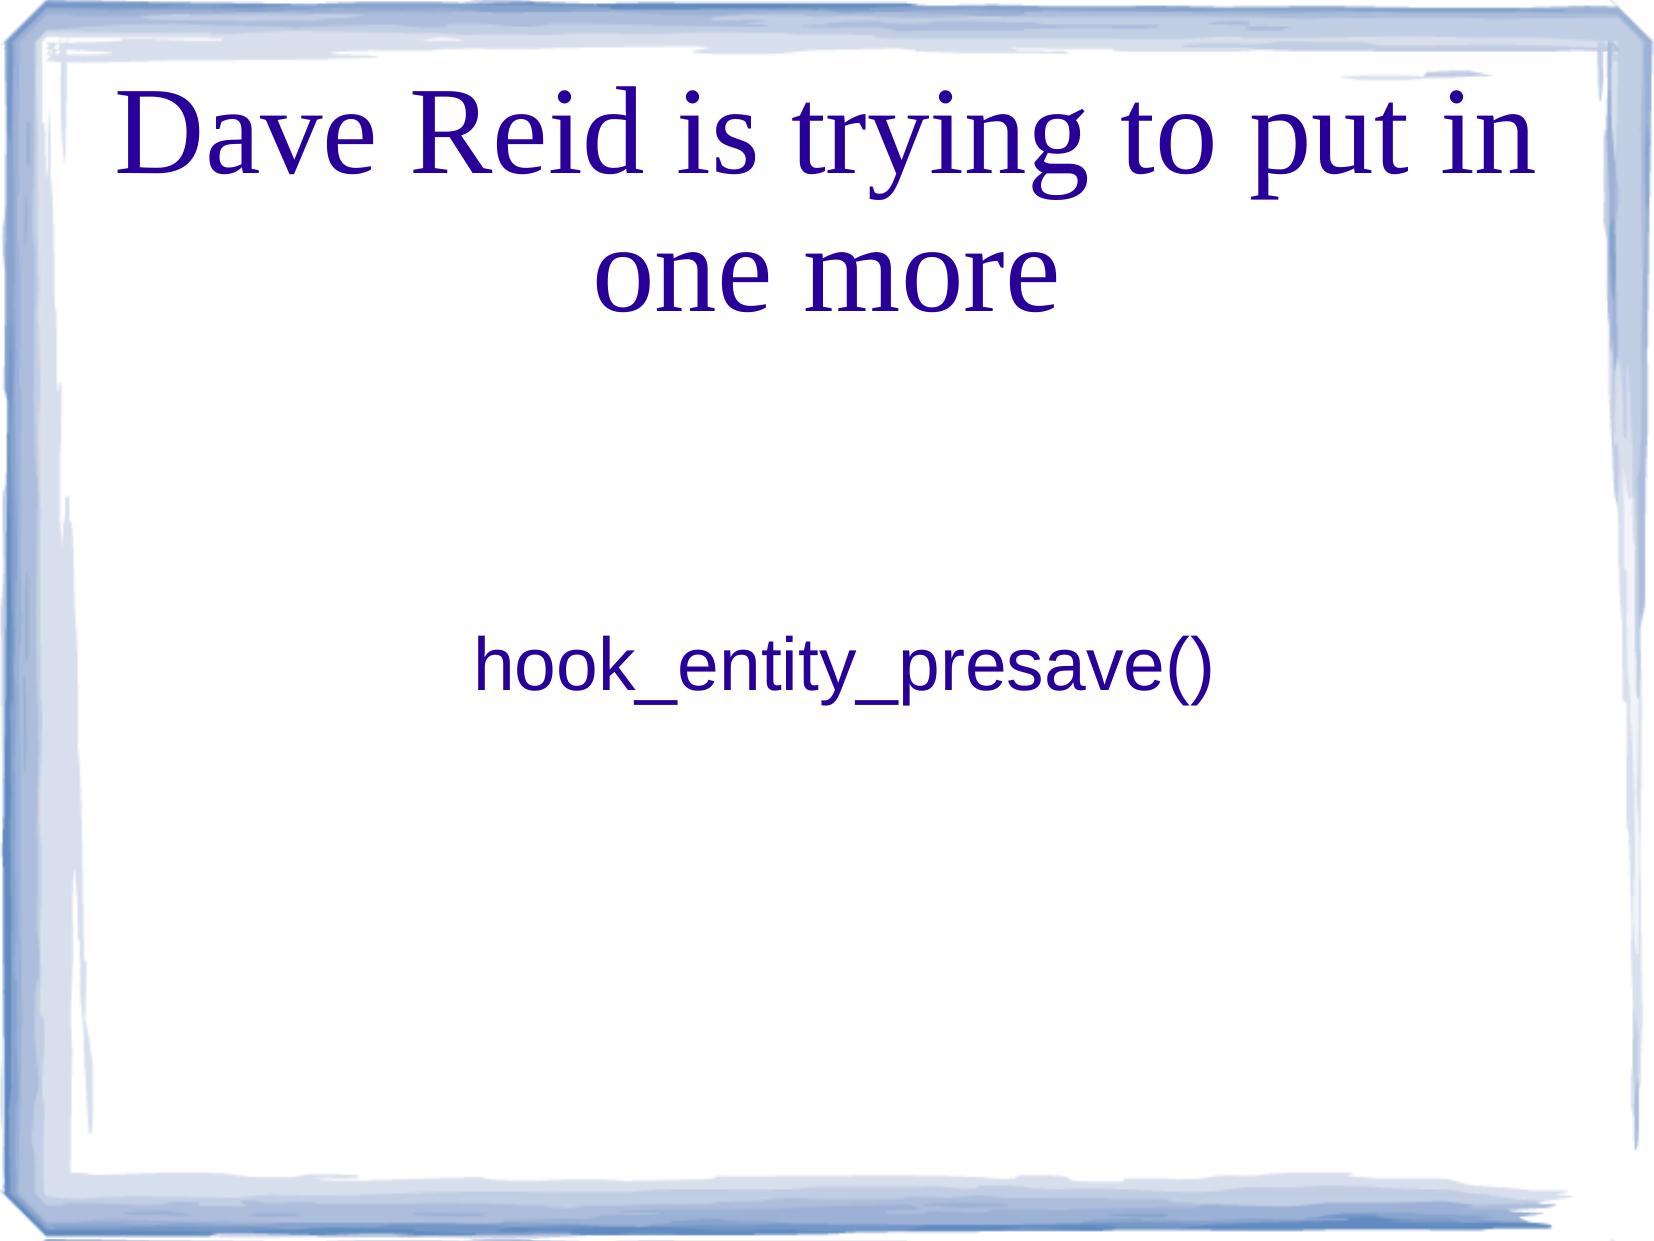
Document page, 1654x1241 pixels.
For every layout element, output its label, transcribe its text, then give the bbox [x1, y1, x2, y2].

subtitle hook_entity_presave() [118, 332, 1571, 997]
picture [0, 0, 1654, 1241]
title Dave Reid is trying to put in one more [82, 61, 1571, 339]
